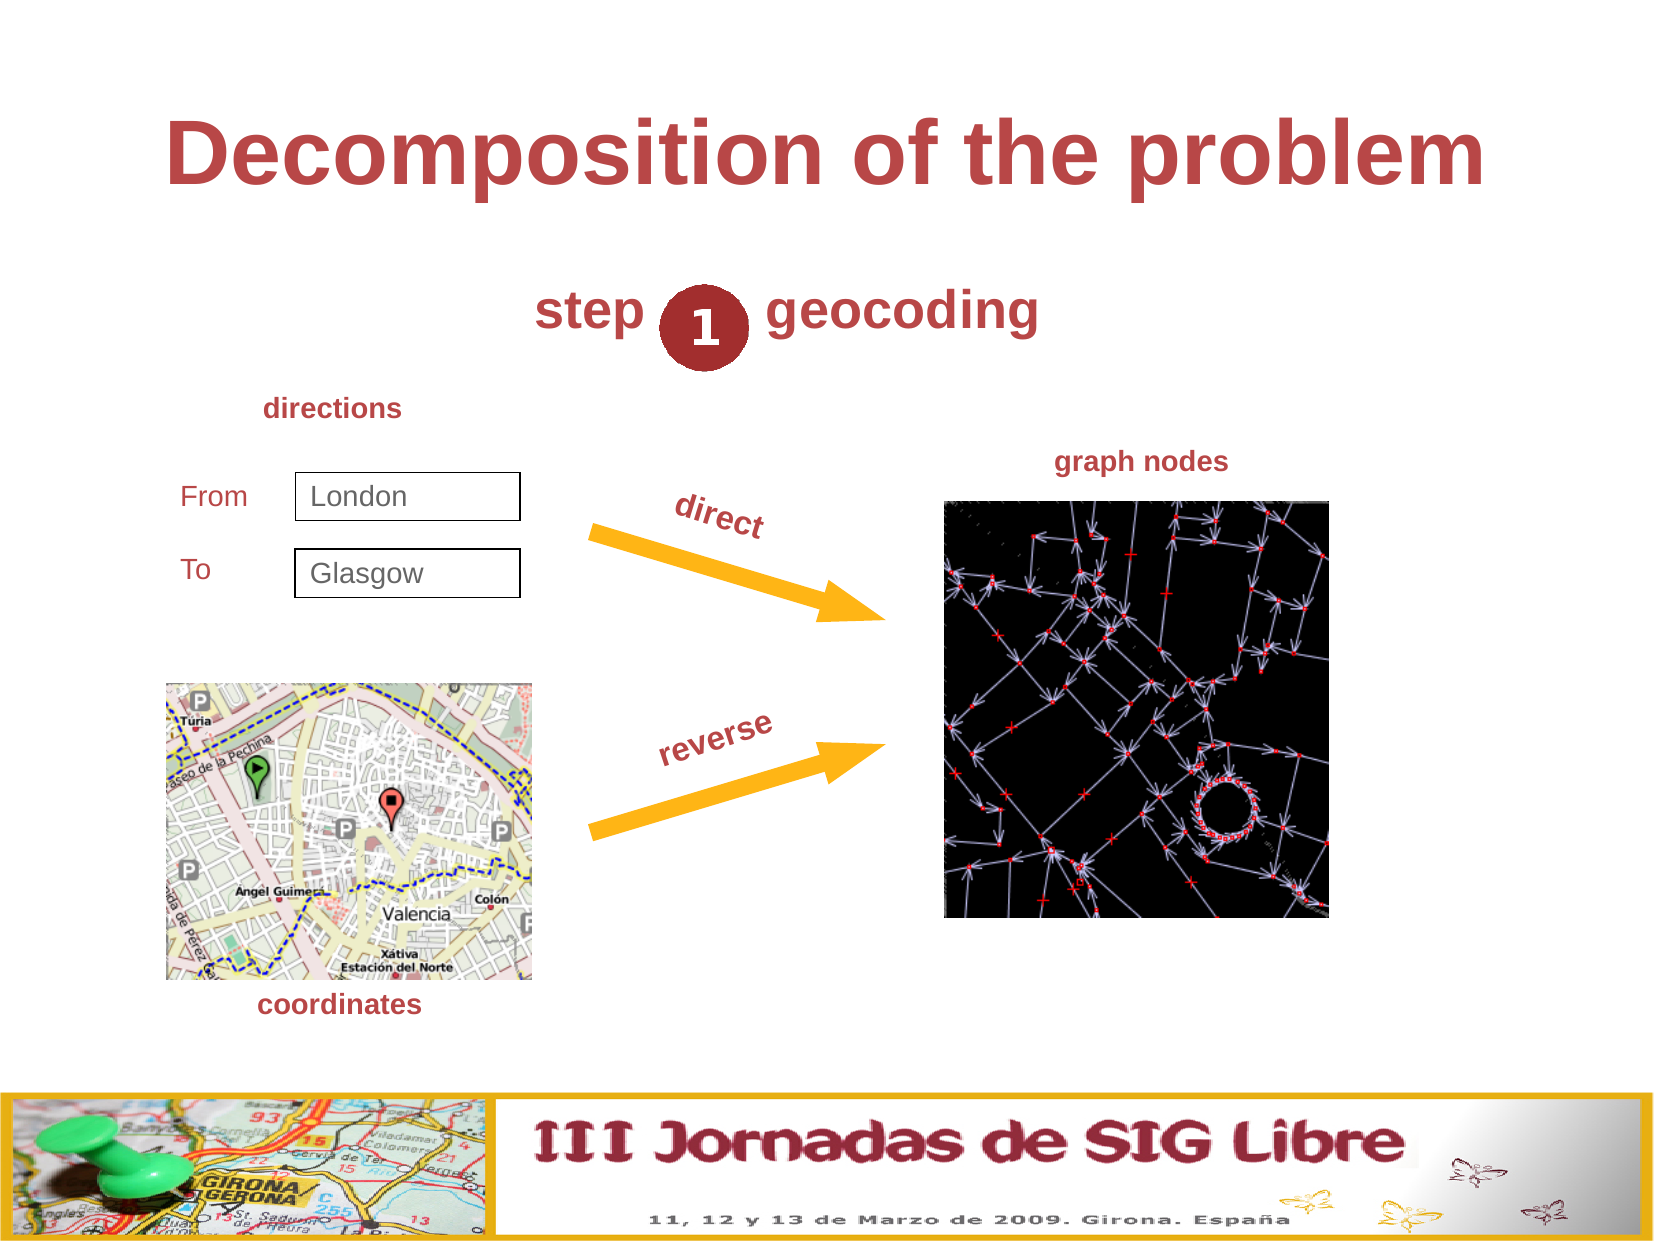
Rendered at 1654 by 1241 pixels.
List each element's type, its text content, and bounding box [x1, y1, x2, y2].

text_box London [295, 472, 520, 521]
text_box directions [248, 383, 485, 433]
text_box direct [654, 473, 828, 573]
text_box coordinates [242, 980, 479, 1029]
picture [0, 1092, 1654, 1241]
text_box From [165, 472, 295, 521]
picture [659, 283, 749, 373]
text_box Glasgow [295, 549, 520, 598]
text_box graph nodes [1039, 437, 1253, 486]
text_box reverse [636, 684, 811, 787]
title Decomposition of the problem [82, 49, 1571, 257]
text_box To [165, 545, 331, 594]
picture [944, 501, 1329, 918]
picture [166, 683, 532, 981]
text_box step geocoding [519, 271, 1057, 369]
